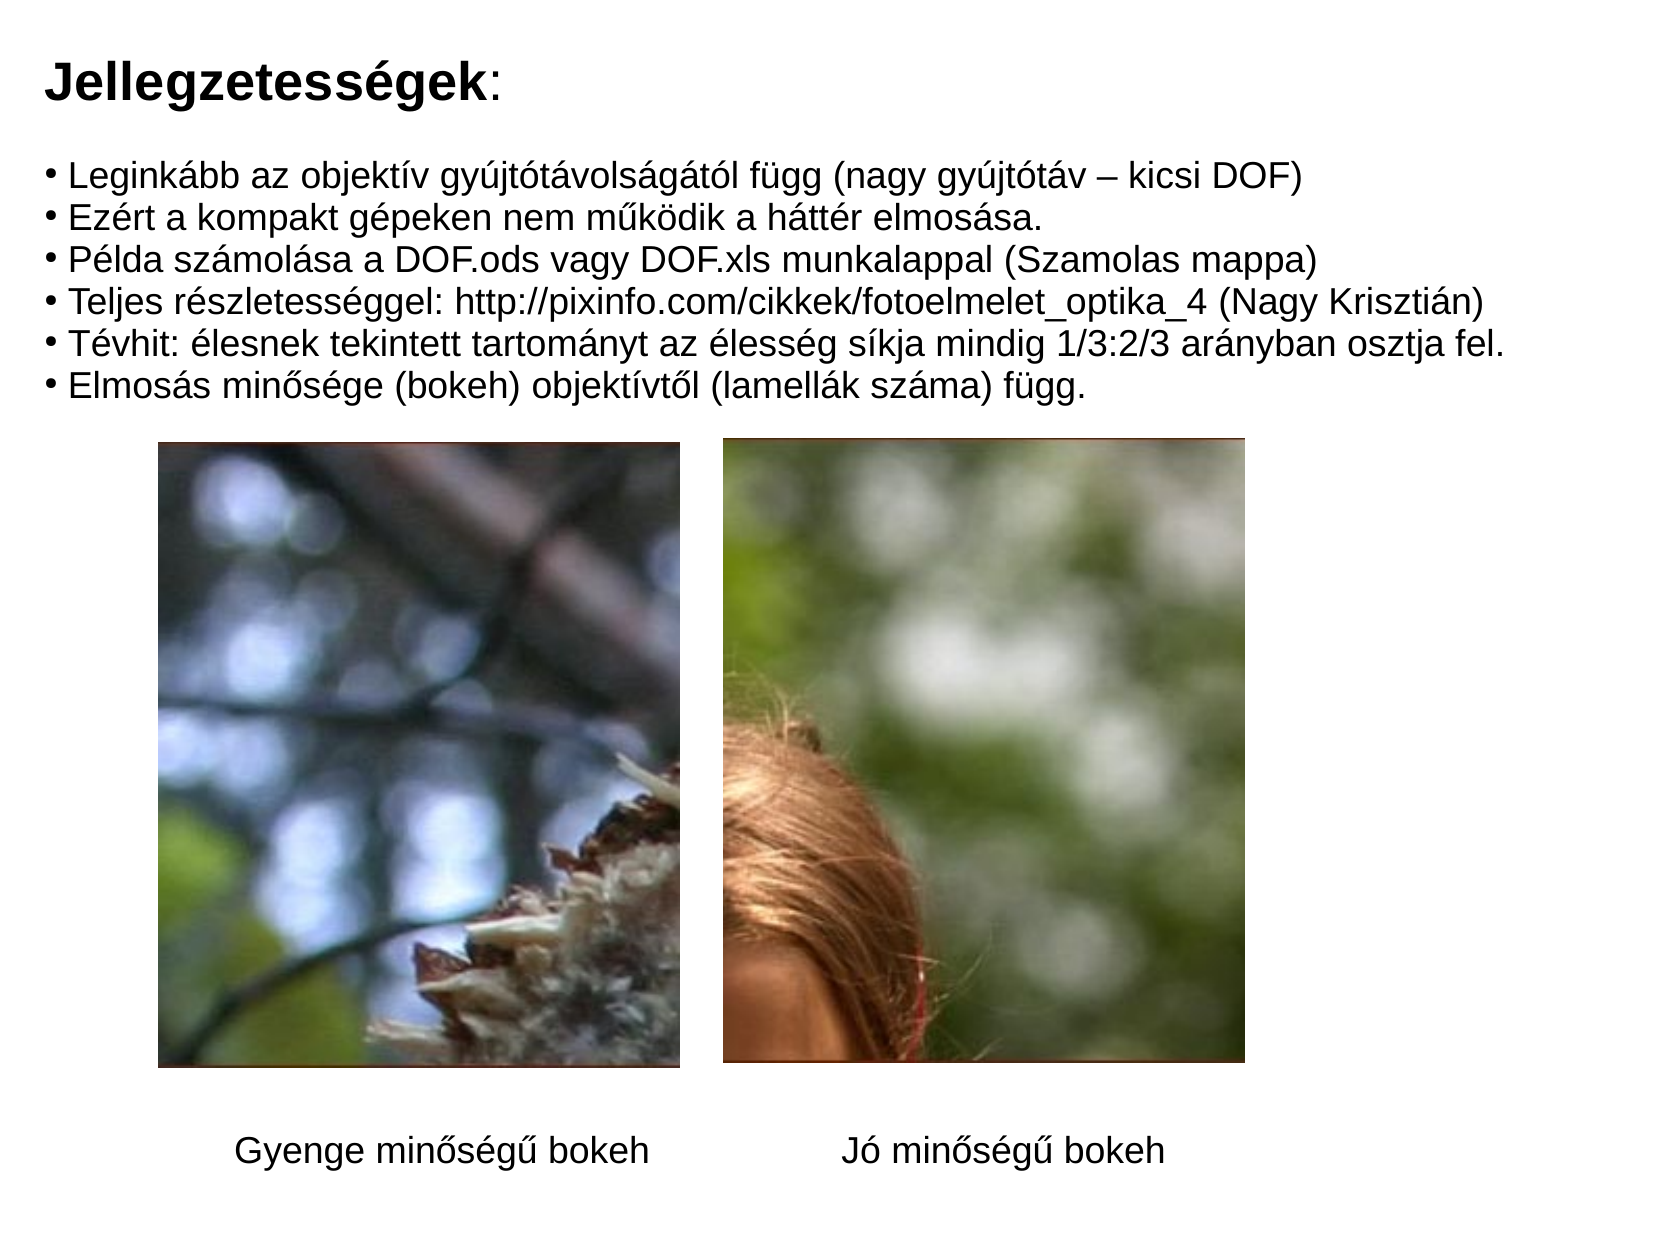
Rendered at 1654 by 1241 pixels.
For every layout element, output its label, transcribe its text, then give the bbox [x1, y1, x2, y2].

picture [158, 442, 680, 1068]
text_box Jó minőségű bokeh [826, 1122, 1181, 1209]
text_box Gyenge minőségű bokeh [219, 1122, 665, 1179]
text_box Jellegzetességek: Leginkább az objektív gyújtótávolságától függ (nagy gyújtótáv – kicsi DOF) Ezért a kompakt gépeken nem működik a háttér elmosása. Példa számolása a DOF.ods vagy DOF.xls munkalappal (Szamolas mappa) Teljes részletességgel: http://pixinfo.com/cikkek/fotoelmelet_optika_4 (Nagy Krisztián) Tévhit: élesnek tekintett tartományt az élesség síkja mindig 1/3:2/3 arányban osztja fel. Elmosás minősége (bokeh) objektívtől (lamellák száma) függ. [29, 44, 1520, 458]
picture [723, 438, 1245, 1063]
